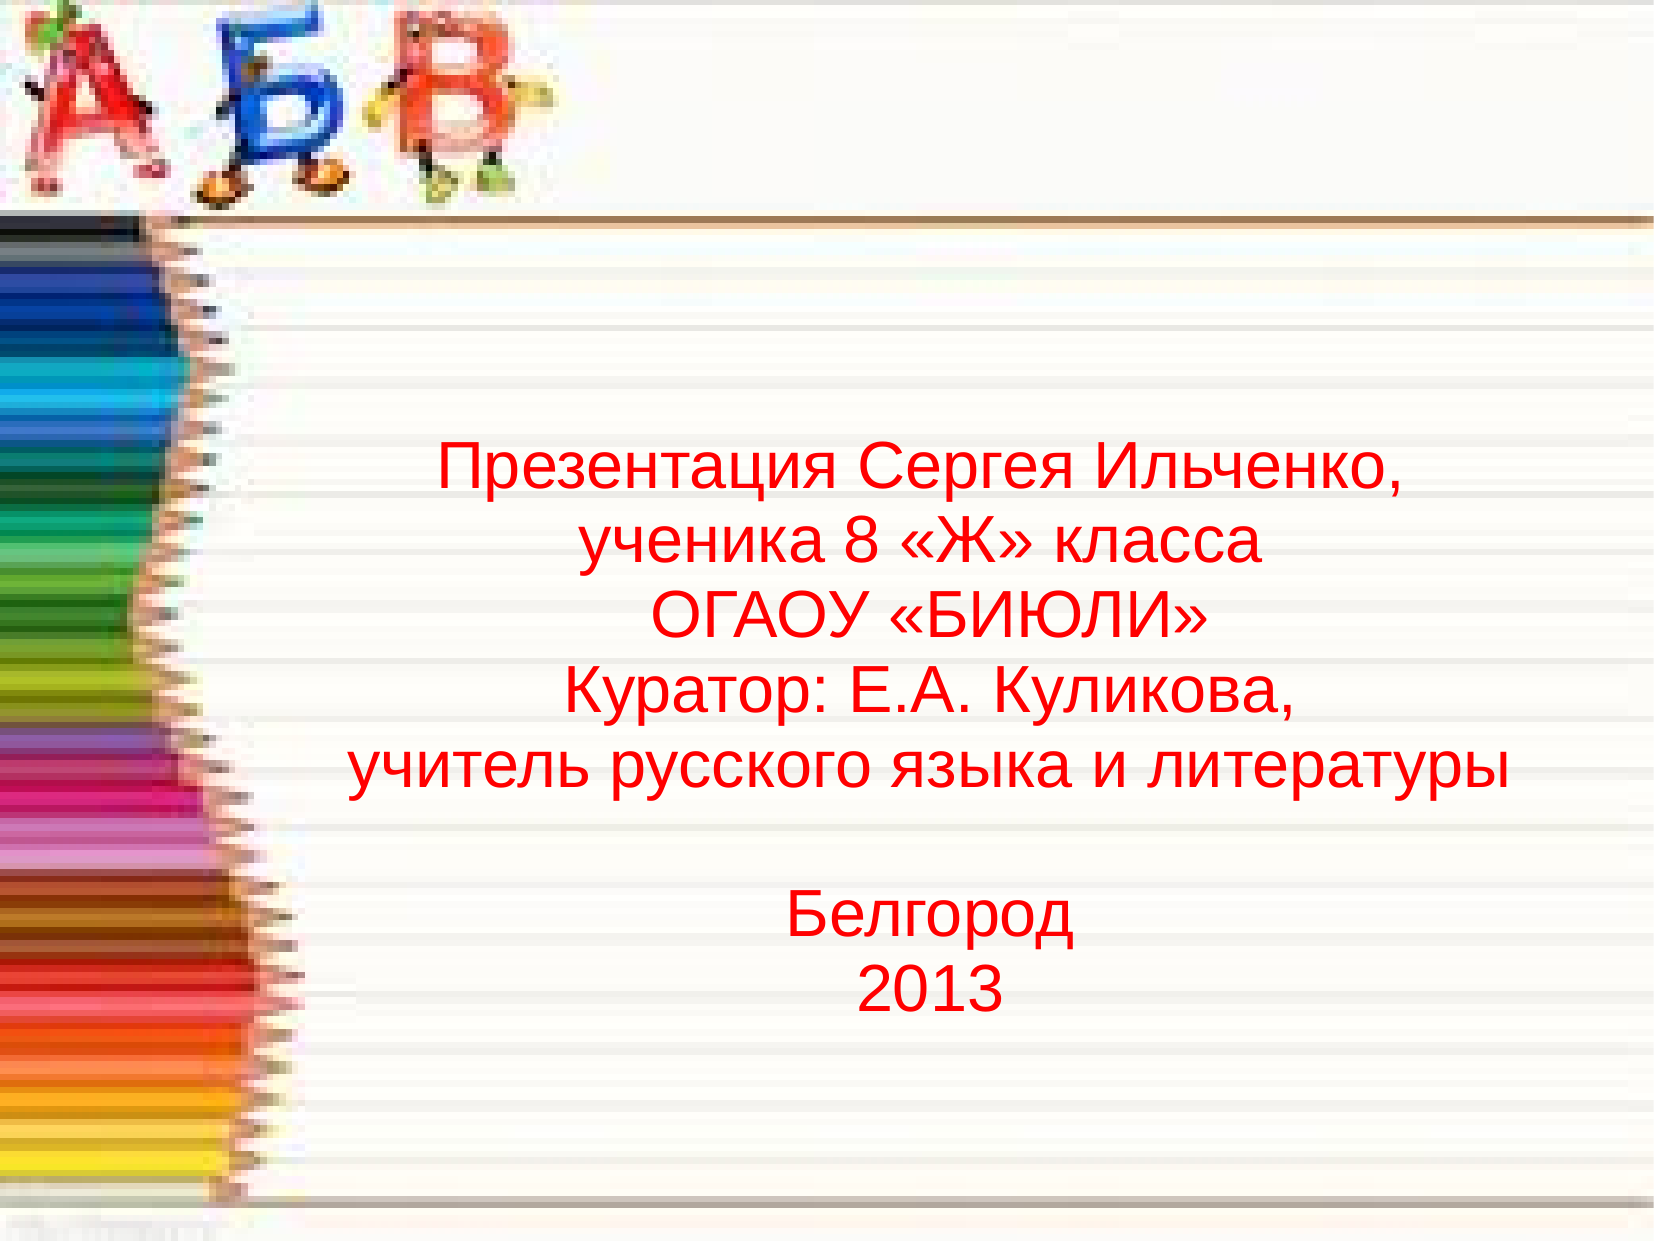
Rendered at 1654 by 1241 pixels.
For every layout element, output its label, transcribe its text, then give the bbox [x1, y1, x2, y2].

subtitle Презентация Сергея Ильченко, ученика 8 «Ж» класса ОГАОУ «БИЮЛИ» Куратор: Е.А. Куликова, учитель русского языка и литературы Белгород 2013 [206, 324, 1654, 1129]
picture [0, 0, 1654, 1241]
